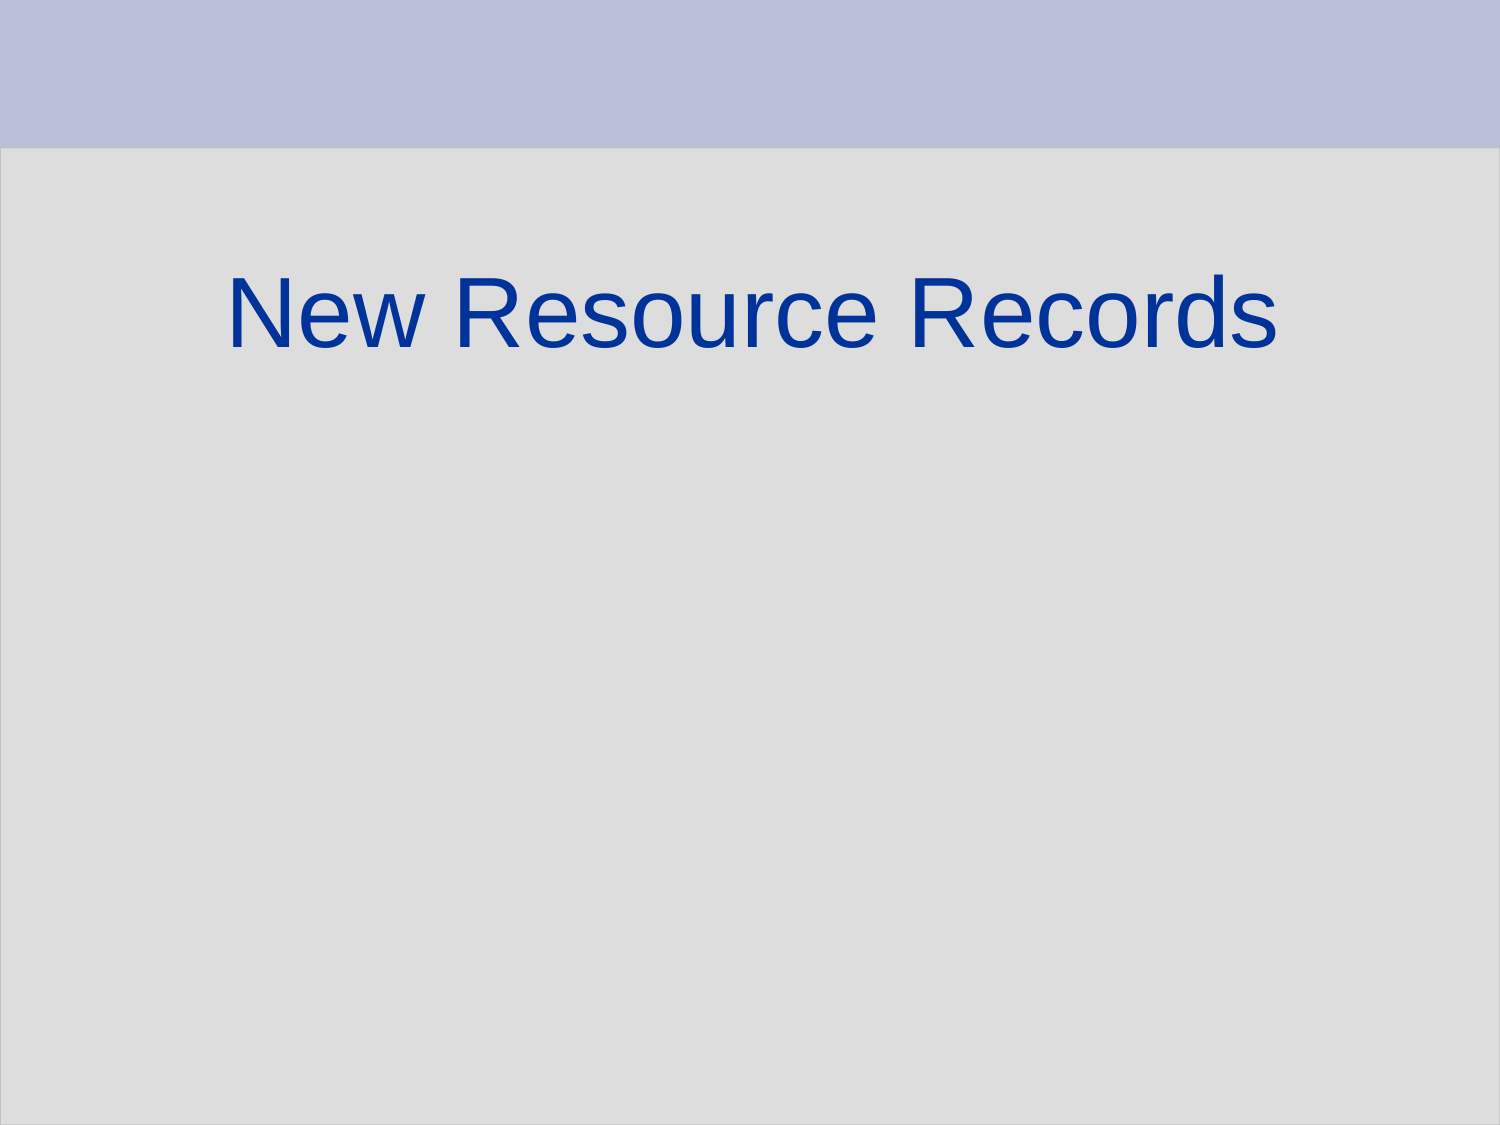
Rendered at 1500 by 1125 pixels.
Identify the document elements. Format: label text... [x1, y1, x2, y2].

title New Resource Records [115, 249, 1391, 501]
